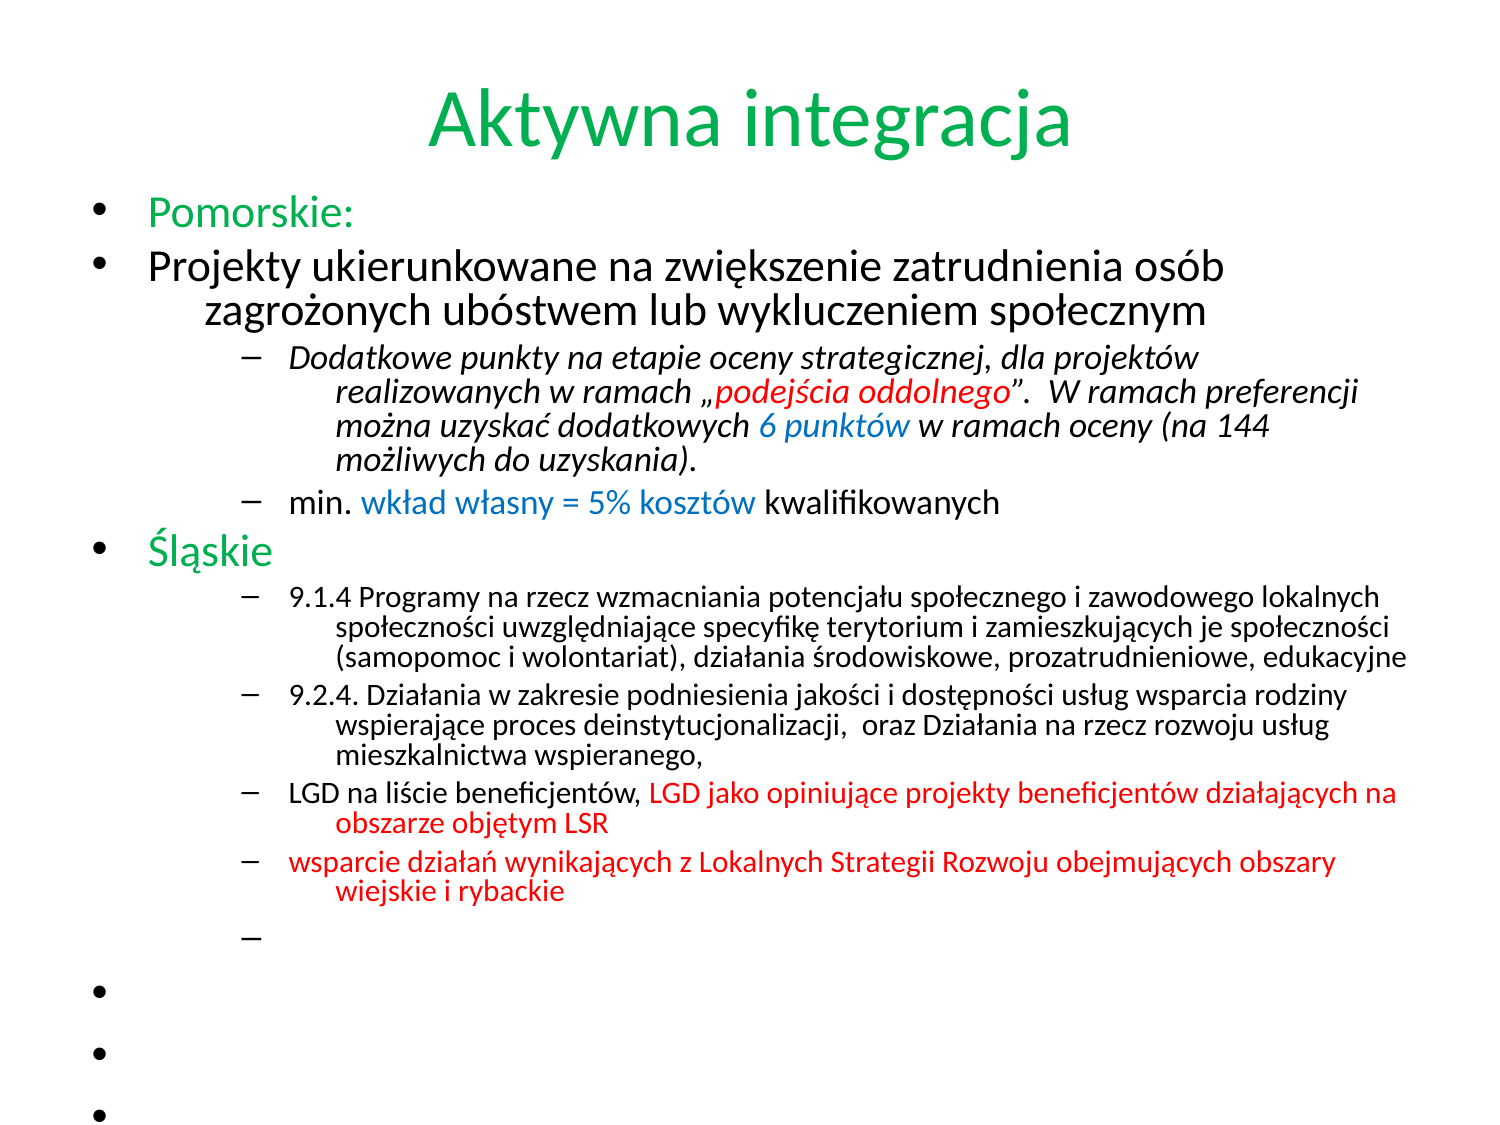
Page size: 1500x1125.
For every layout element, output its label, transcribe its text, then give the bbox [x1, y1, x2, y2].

list Pomorskie: Projekty ukierunkowane na zwiększenie zatrudnienia osób zagrożonych ubóstwem lub wykluczeniem społecznym Dodatkowe punkty na etapie oceny strategicznej, dla projektów realizowanych w ramach „podejścia oddolnego”. W ramach preferencji można uzyskać dodatkowych 6 punktów w ramach oceny (na 144 możliwych do uzyskania). min. wkład własny = 5% kosztów kwalifikowanych Śląskie 9.1.4 Programy na rzecz wzmacniania potencjału społecznego i zawodowego lokalnych społeczności uwzględniające specyfikę terytorium i zamieszkujących je społeczności (samopomoc i wolontariat), działania środowiskowe, prozatrudnieniowe, edukacyjne 9.2.4. Działania w zakresie podniesienia jakości i dostępności usług wsparcia rodziny wspierające proces deinstytucjonalizacji, oraz Działania na rzecz rozwoju usług mieszkalnictwa wspieranego, LGD na liście beneficjentów, LGD jako opiniujące projekty beneficjentów działających na obszarze objętym LSR wsparcie działań wynikających z Lokalnych Strategii Rozwoju obejmujących obszary wiejskie i rybackie [76, 184, 1427, 1036]
title Aktywna integracja [76, 19, 1427, 184]
